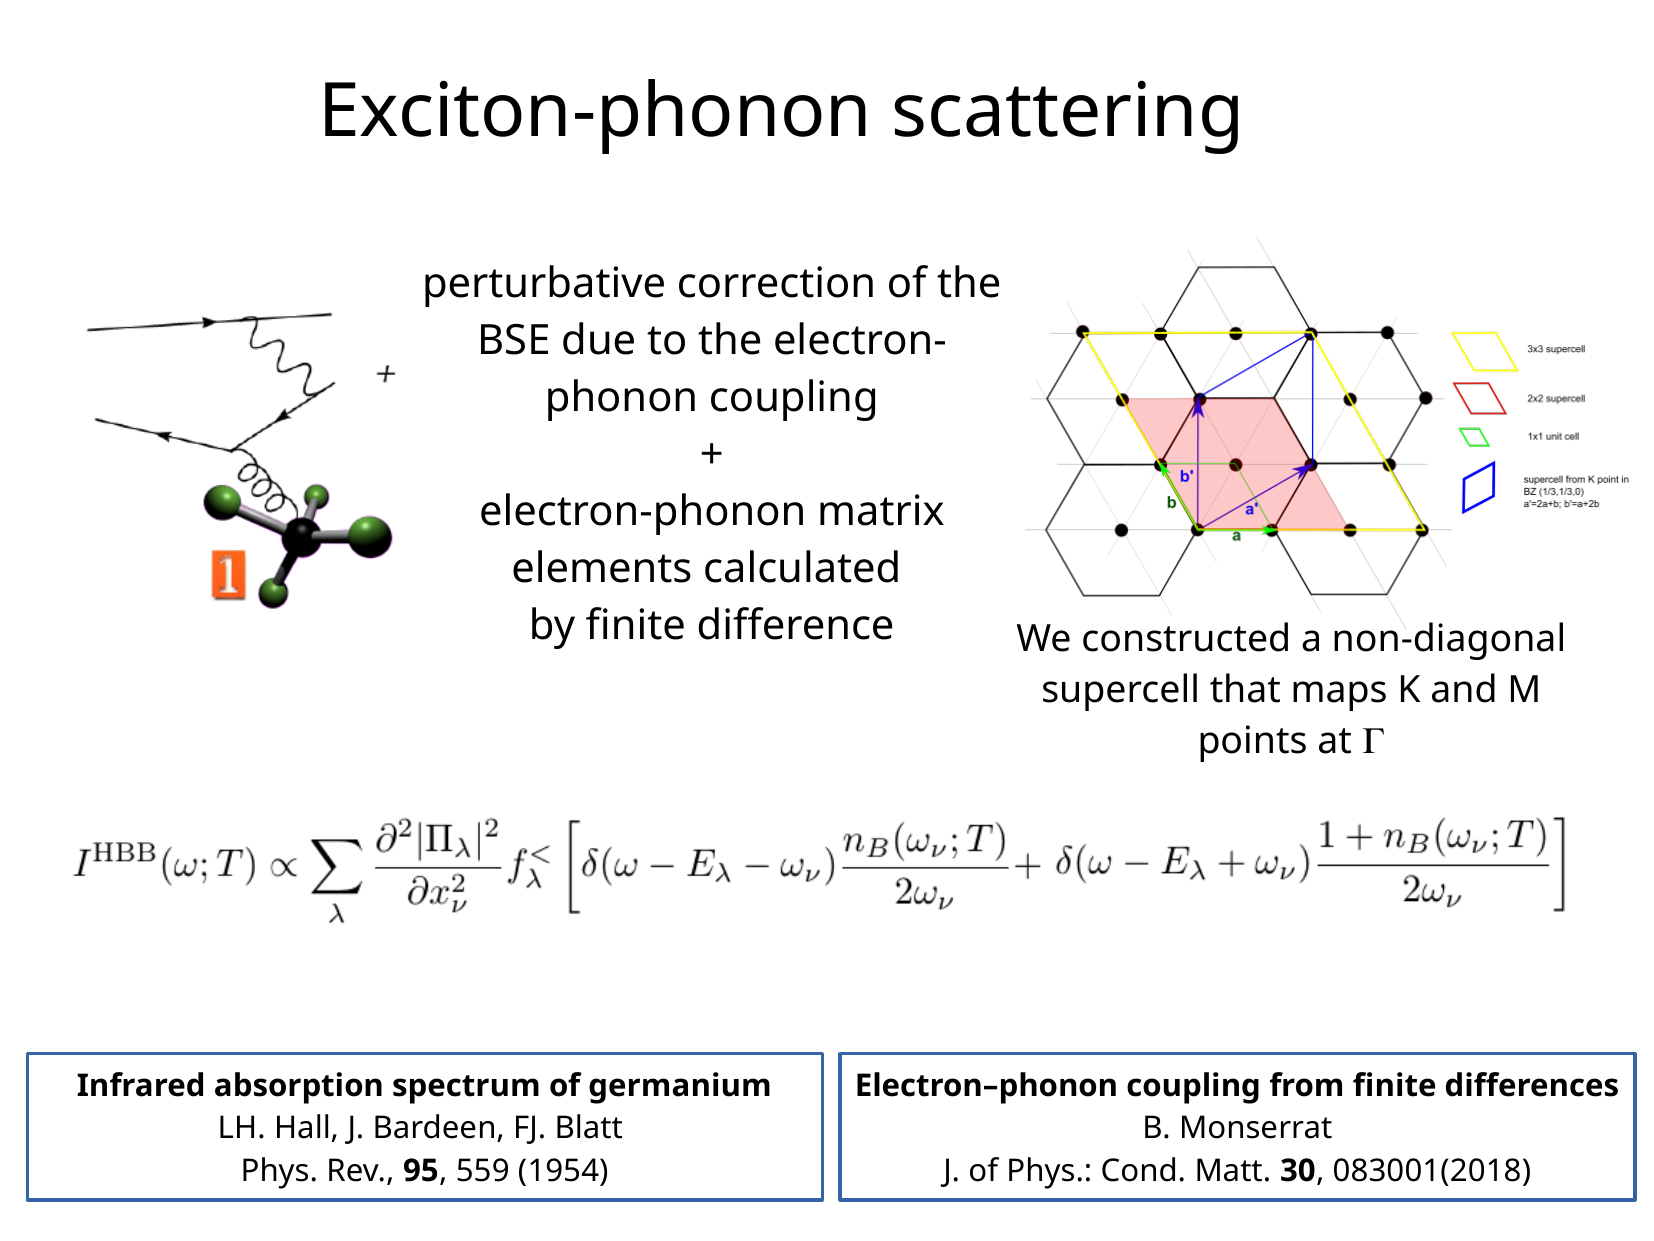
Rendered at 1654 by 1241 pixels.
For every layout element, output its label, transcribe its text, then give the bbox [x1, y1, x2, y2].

picture [75, 254, 411, 631]
text_box We constructed a non-diagonal supercell that maps K and M points at G [990, 595, 1593, 781]
title Exciton-phonon scattering [56, 15, 1546, 200]
text_box perturbative correction of the BSE due to the electron-phonon coupling + electron-phonon matrix elements calculated by finite difference [410, 271, 990, 633]
text_box Infrared absorption spectrum of germanium LH. Hall, J. Bardeen, FJ. Blatt Phys. Rev., 95, 559 (1954) [27, 1053, 823, 1201]
picture [990, 209, 1645, 631]
text_box Electron–phonon coupling from finite differences B. Monserrat J. of Phys.: Cond. Matt. 30, 083001(2018) [840, 1053, 1636, 1201]
picture [60, 812, 1591, 931]
